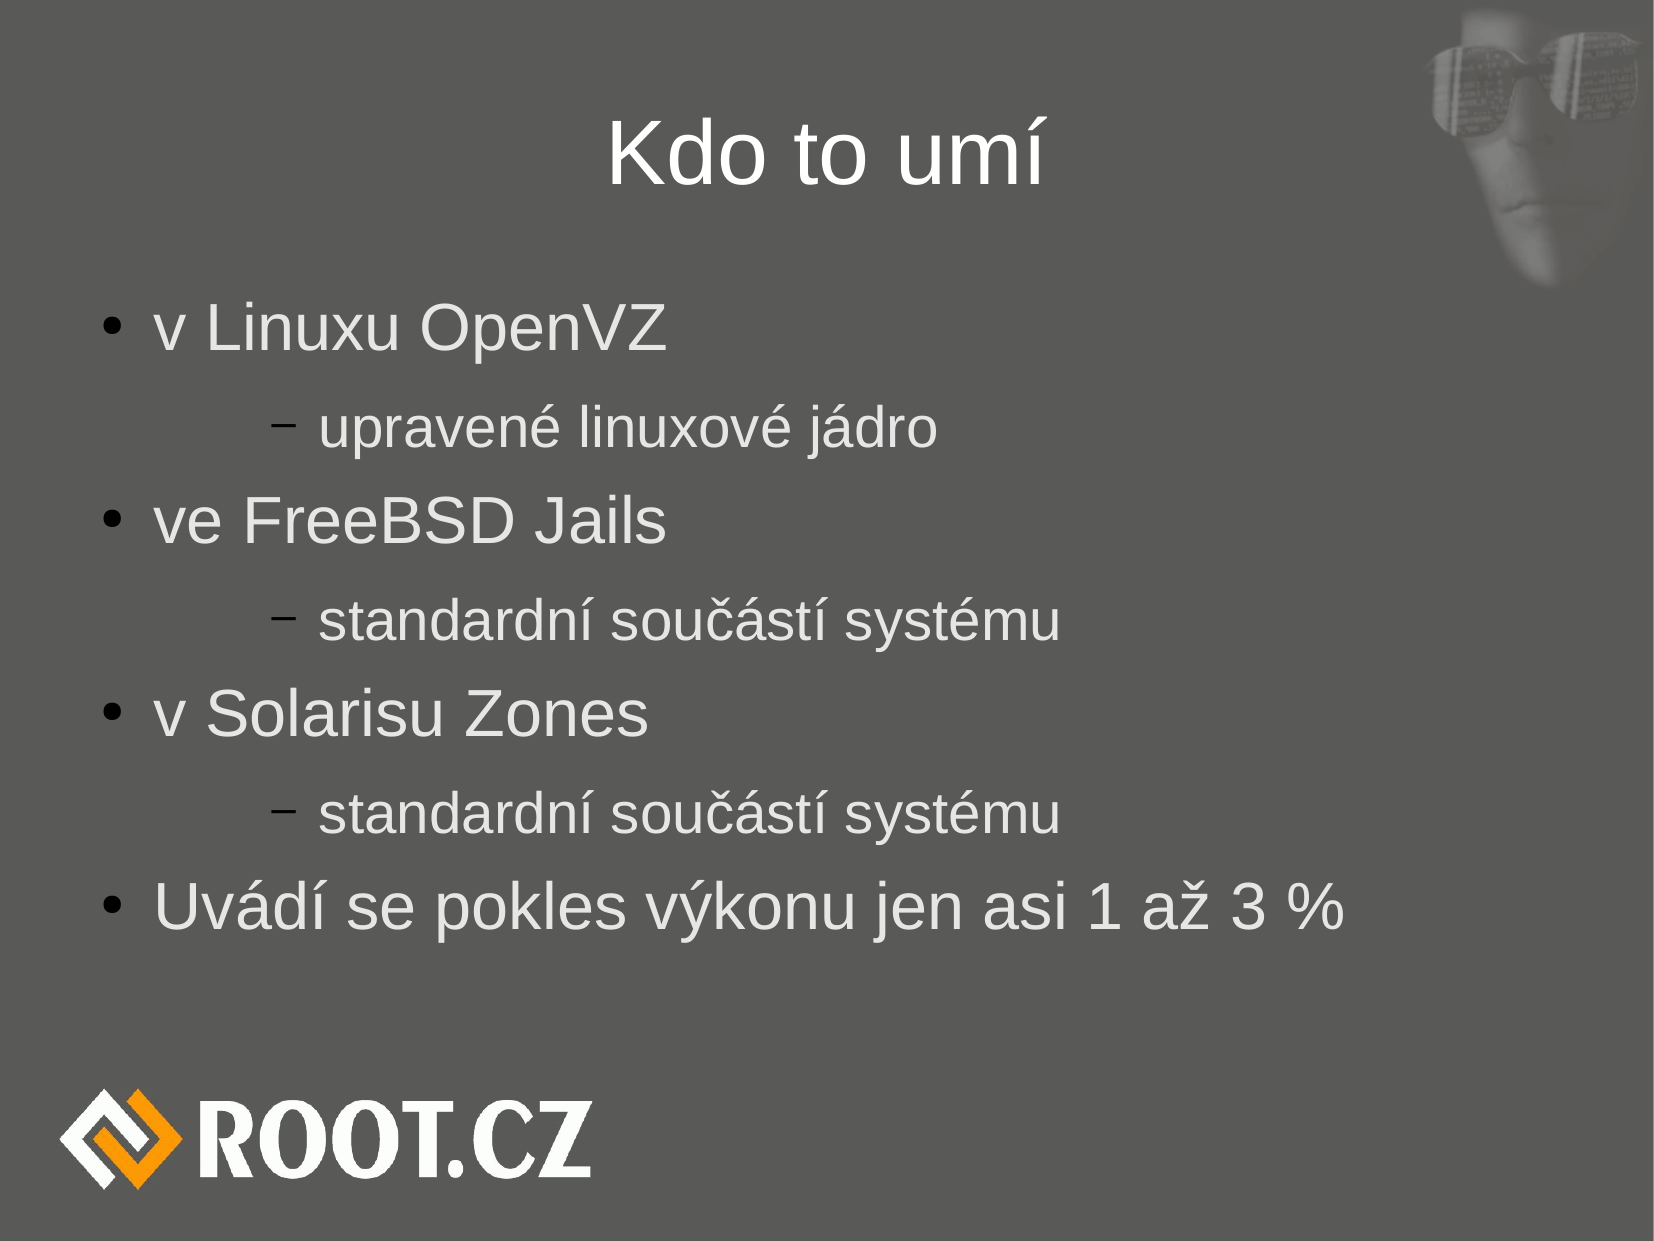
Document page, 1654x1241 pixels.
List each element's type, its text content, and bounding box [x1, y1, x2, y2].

list v Linuxu OpenVZ upravené linuxové jádro ve FreeBSD Jails standardní součástí systému v Solarisu Zones standardní součástí systému Uvádí se pokles výkonu jen asi 1 až 3 % [82, 290, 1571, 1094]
picture [0, 0, 1654, 1241]
title Kdo to umí [82, 56, 1571, 250]
